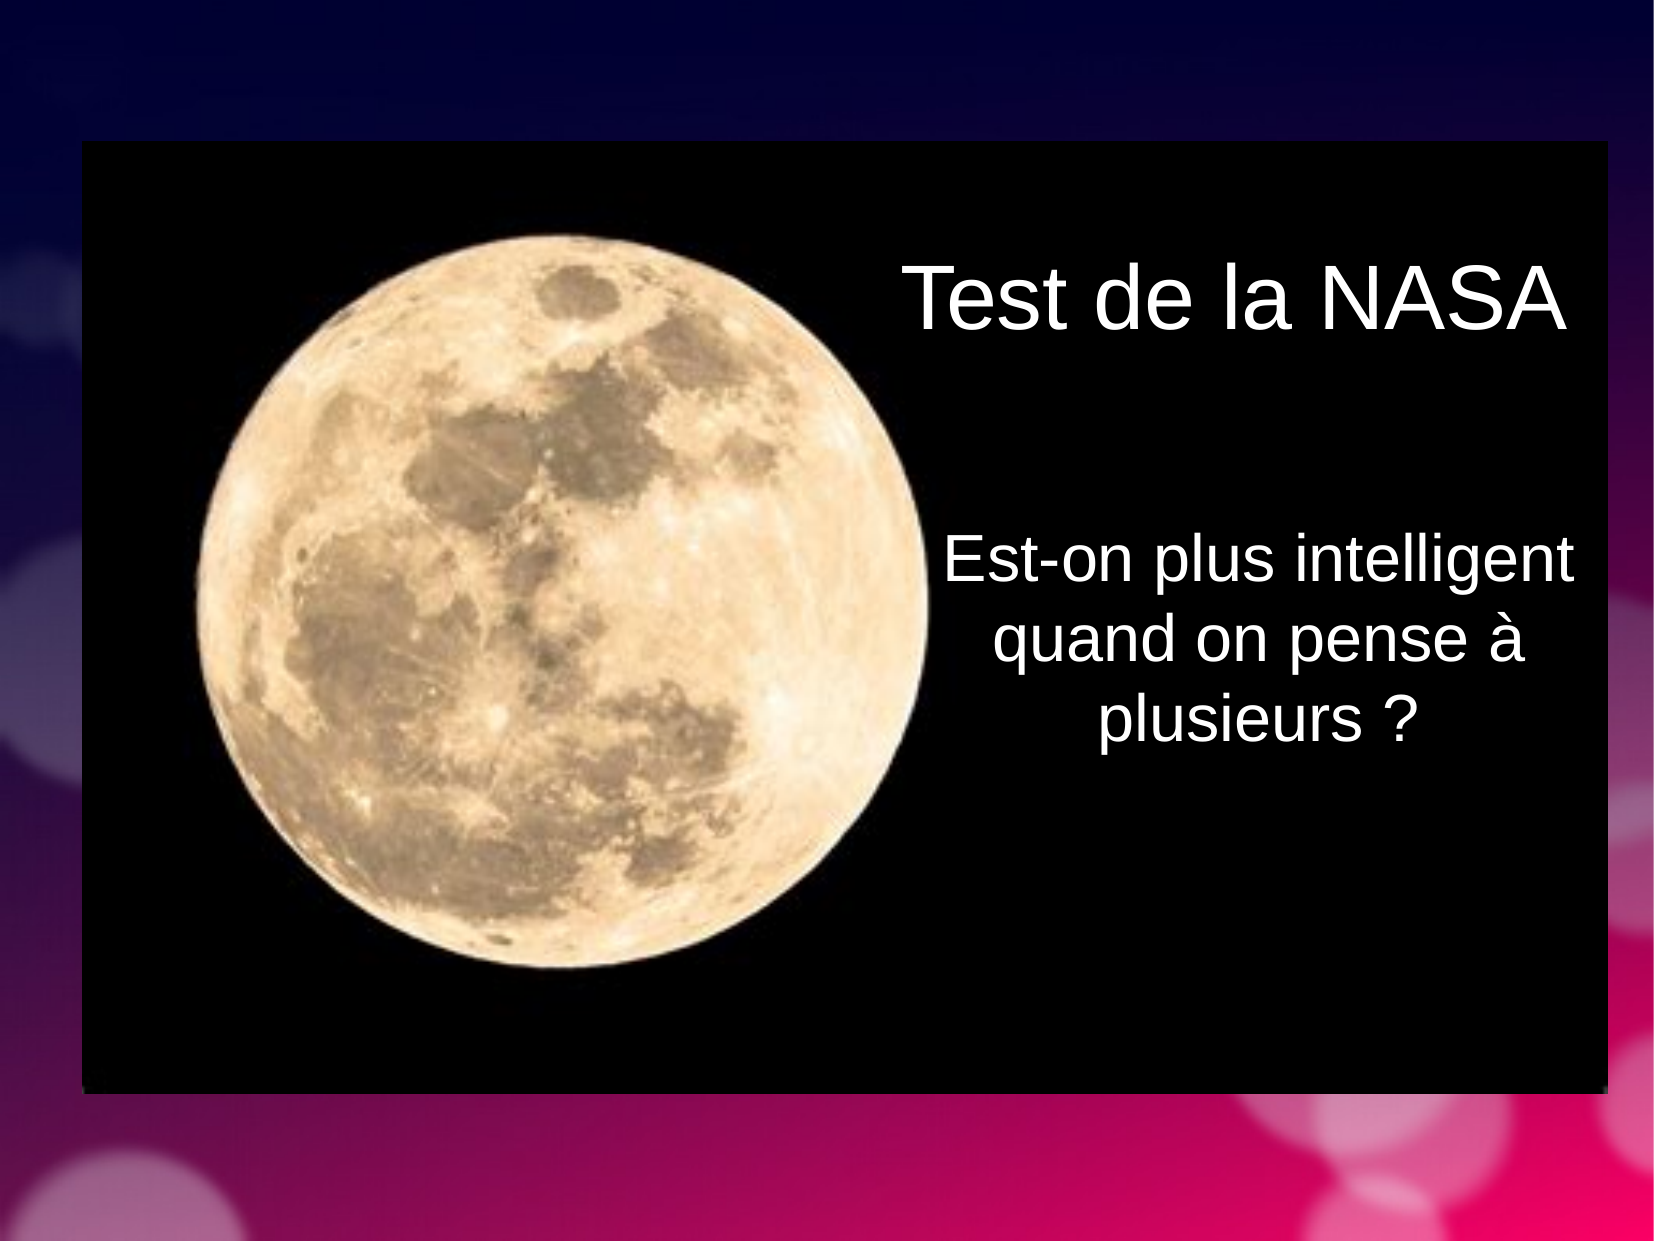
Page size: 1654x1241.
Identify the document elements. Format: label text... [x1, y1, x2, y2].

picture [82, 141, 1608, 1094]
subtitle Est-on plus intelligent quand on pense à plusieurs ? [910, 289, 1608, 981]
title Test de la NASA [874, 188, 1595, 397]
